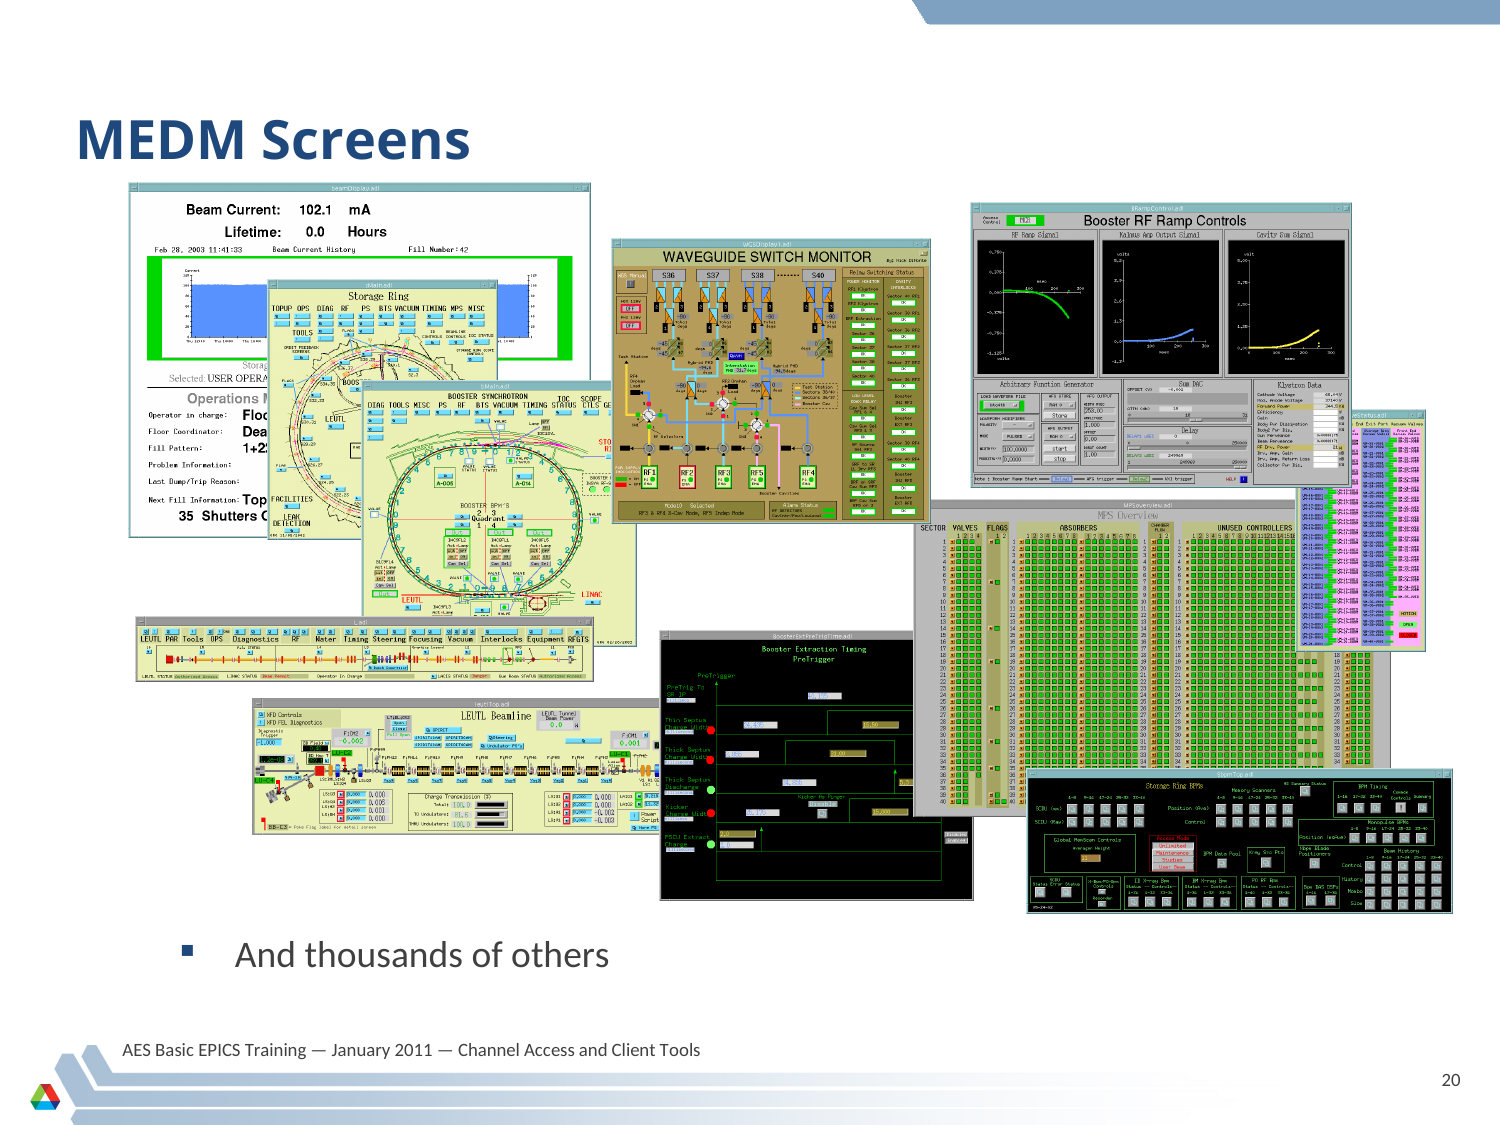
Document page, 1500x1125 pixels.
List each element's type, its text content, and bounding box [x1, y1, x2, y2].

list And thousands of others [163, 933, 1065, 992]
picture [128, 182, 1453, 915]
title MEDM Screens [75, 45, 1426, 233]
picture [0, 0, 1500, 26]
picture [0, 1037, 1500, 1125]
